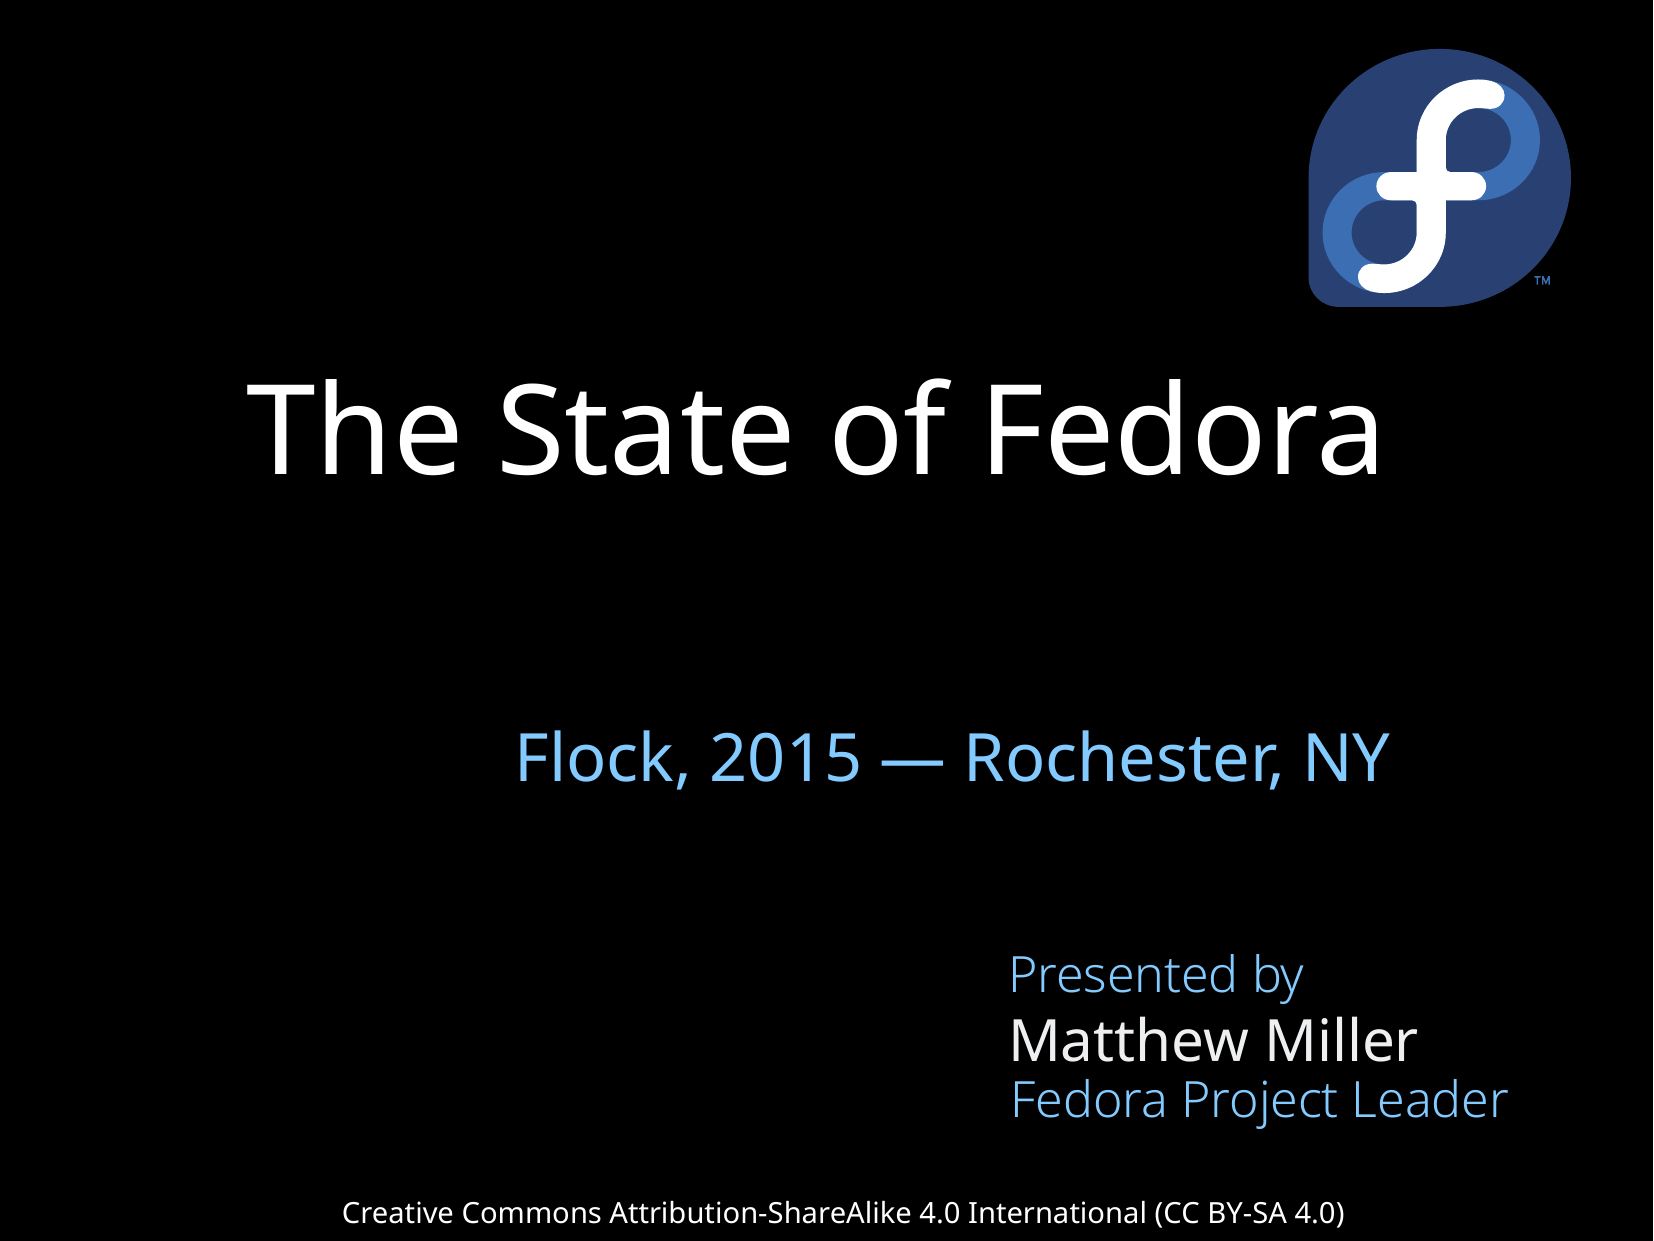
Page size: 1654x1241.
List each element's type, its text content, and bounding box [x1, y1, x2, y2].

text_box Fedora Project Leader [995, 1056, 1588, 1127]
text_box Matthew Miller [993, 992, 1653, 1084]
text_box The State of Fedora [0, 333, 1403, 654]
text_box Presented by [993, 931, 1369, 998]
picture [1308, 48, 1571, 307]
subtitle Flock, 2015 — Rochester, NY [46, 671, 1392, 841]
text_box Creative Commons Attribution-ShareAlike 4.0 International (CC BY-SA 4.0) [345, 1145, 1342, 1241]
